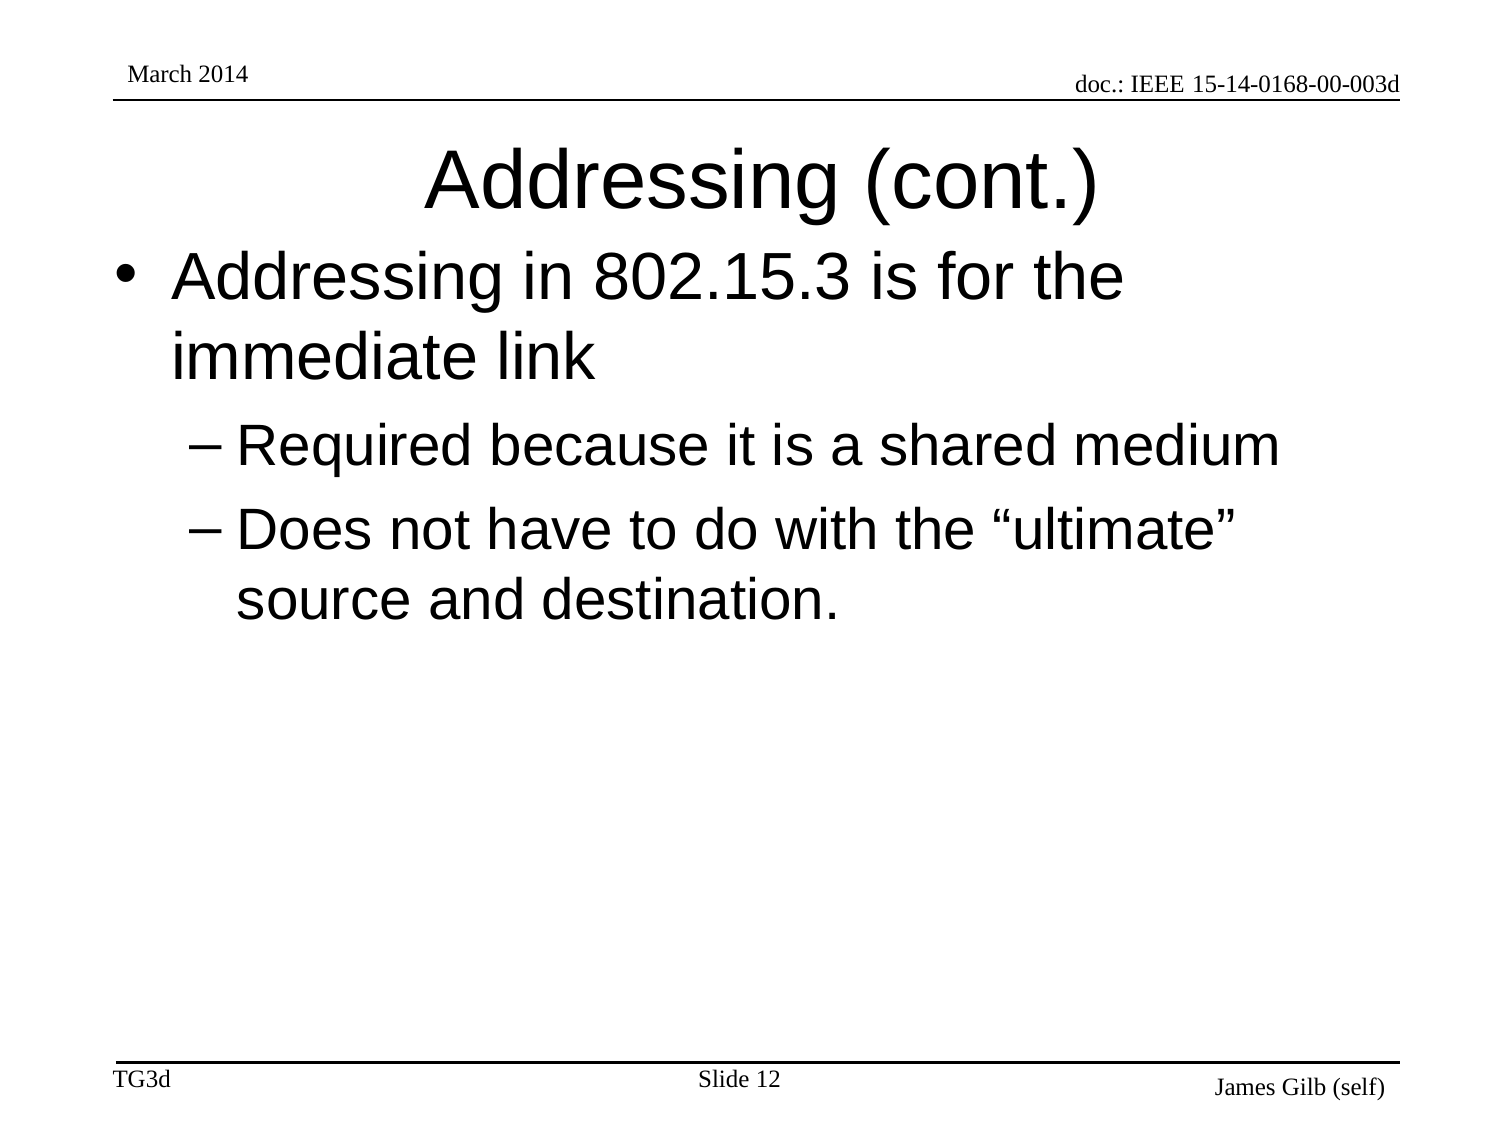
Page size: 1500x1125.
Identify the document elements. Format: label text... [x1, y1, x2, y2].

list Addressing in 802.15.3 is for the immediate link Required because it is a shared medium Does not have to do with the “ultimate” source and destination. [99, 224, 1375, 1026]
title Addressing (cont.) [125, 112, 1401, 238]
